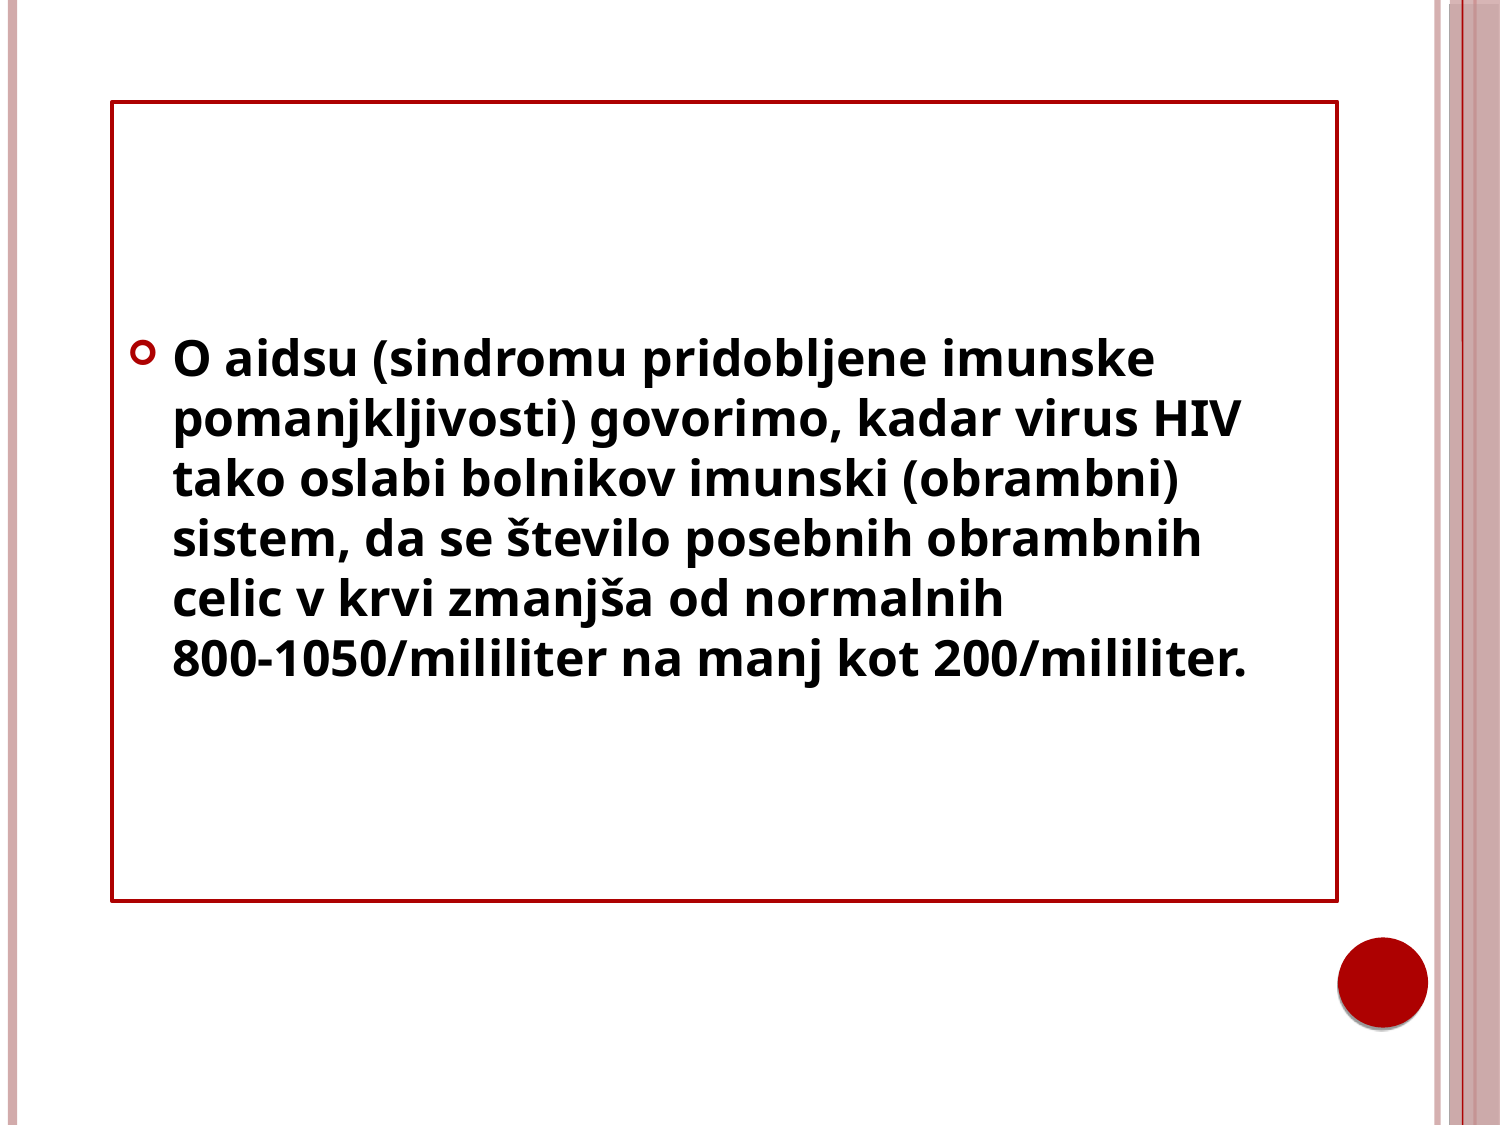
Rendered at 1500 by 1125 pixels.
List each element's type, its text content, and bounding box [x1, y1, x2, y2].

list O aidsu (sindromu pridobljene imunske pomanjkljivosti) govorimo, kadar virus HIV tako oslabi bolnikov imunski (obrambni) sistem, da se število posebnih obrambnih celic v krvi zmanjša od normalnih 800-1050/mililiter na manj kot 200/mililiter. [112, 101, 1338, 902]
